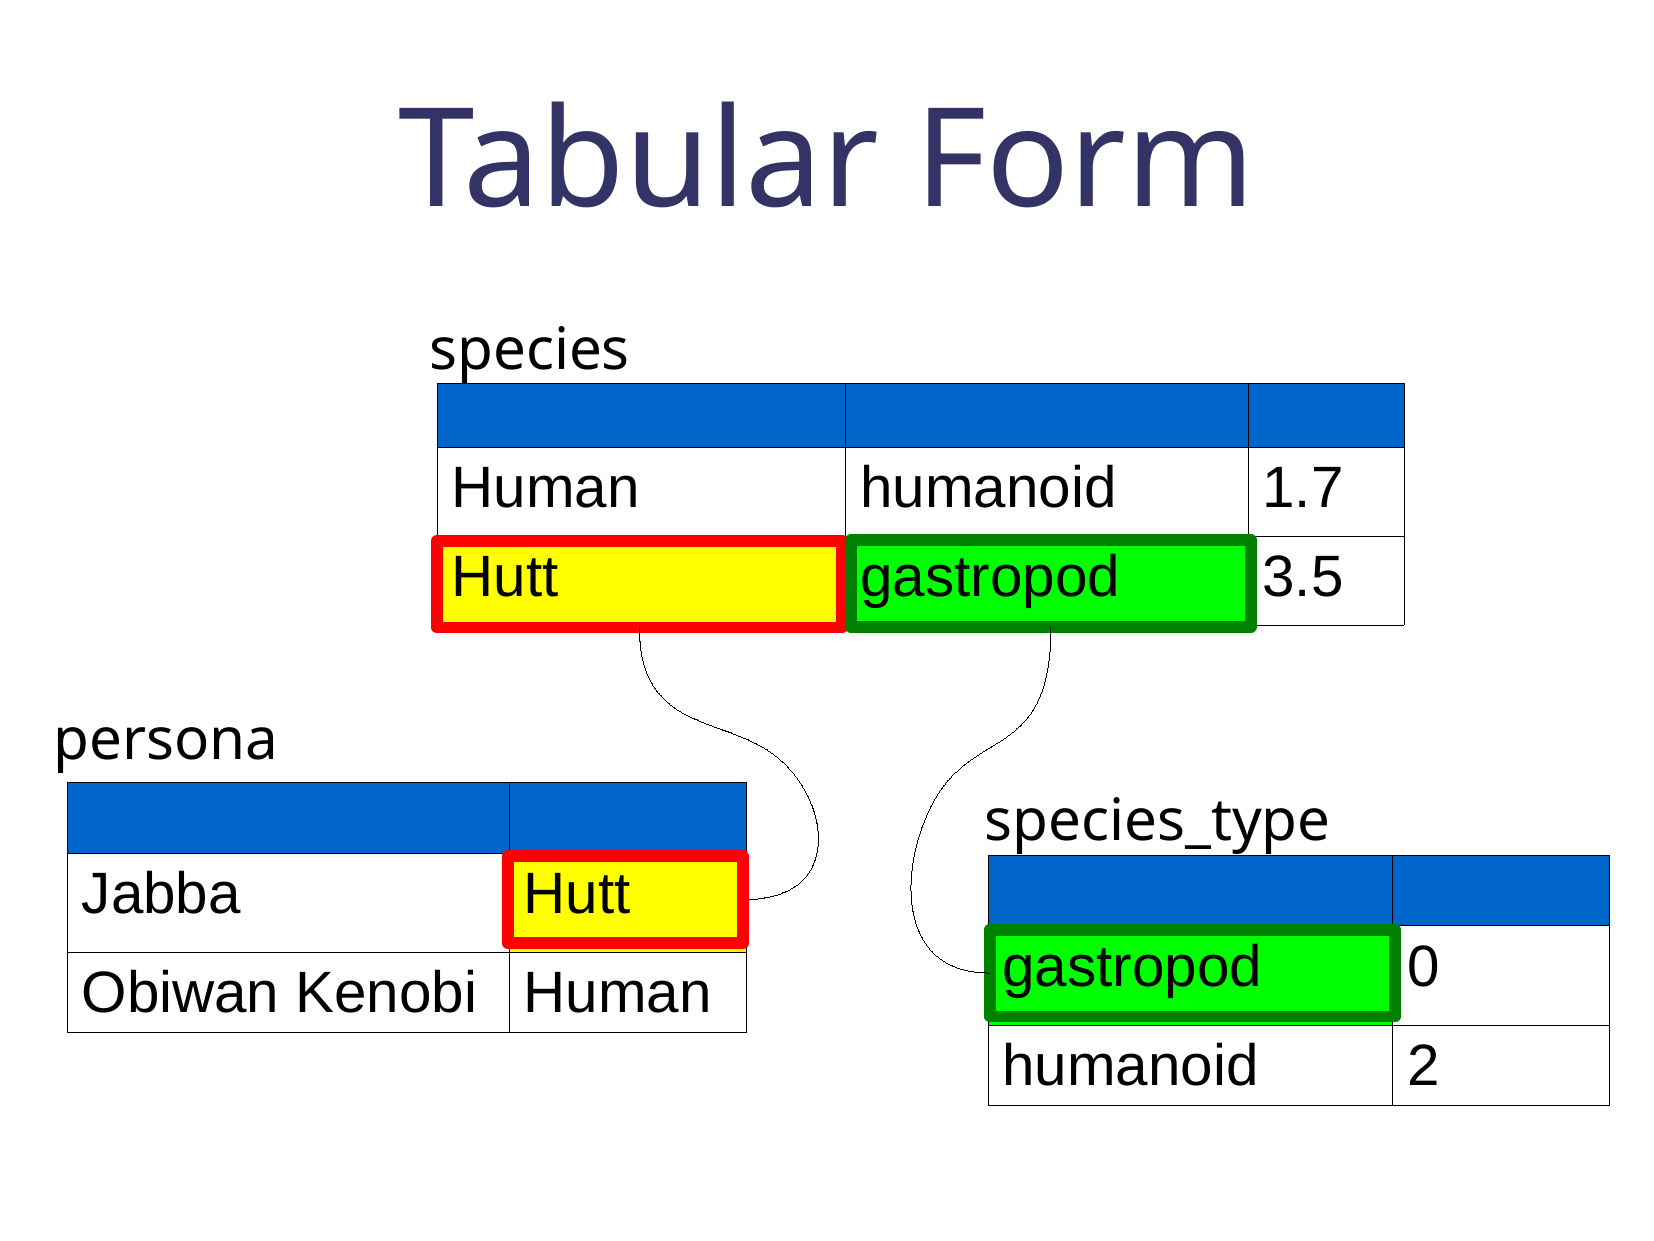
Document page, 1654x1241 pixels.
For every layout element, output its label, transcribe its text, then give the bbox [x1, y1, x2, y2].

table_header [68, 783, 509, 853]
table_cell 3.5 [1257, 537, 1404, 625]
table_header [1393, 856, 1609, 925]
table_cell Hutt [443, 547, 836, 622]
table_cell 0 [1393, 926, 1609, 1025]
text_box persona [23, 690, 634, 776]
table_cell Jabba [68, 854, 509, 952]
title Tabular Form [82, 49, 1571, 257]
table_header [510, 783, 746, 850]
table_cell humanoid [989, 1026, 1392, 1105]
table_cell gastropod [996, 936, 1389, 1011]
table_cell humanoid [846, 448, 1248, 535]
table_cell Hutt [514, 862, 737, 937]
table_cell gastropod [857, 546, 1245, 621]
table_cell 1.7 [1249, 448, 1404, 536]
table_cell Human [510, 953, 746, 1032]
text_box species_type [939, 770, 1550, 857]
table_cell Obiwan Kenobi [68, 953, 509, 1032]
table_cell 2 [1393, 1026, 1609, 1105]
text_box species [399, 299, 1010, 386]
table_header [438, 386, 845, 447]
table_cell Human [438, 448, 845, 535]
table_header [1249, 384, 1404, 447]
table_header [989, 857, 1392, 924]
table_header [846, 384, 1248, 447]
